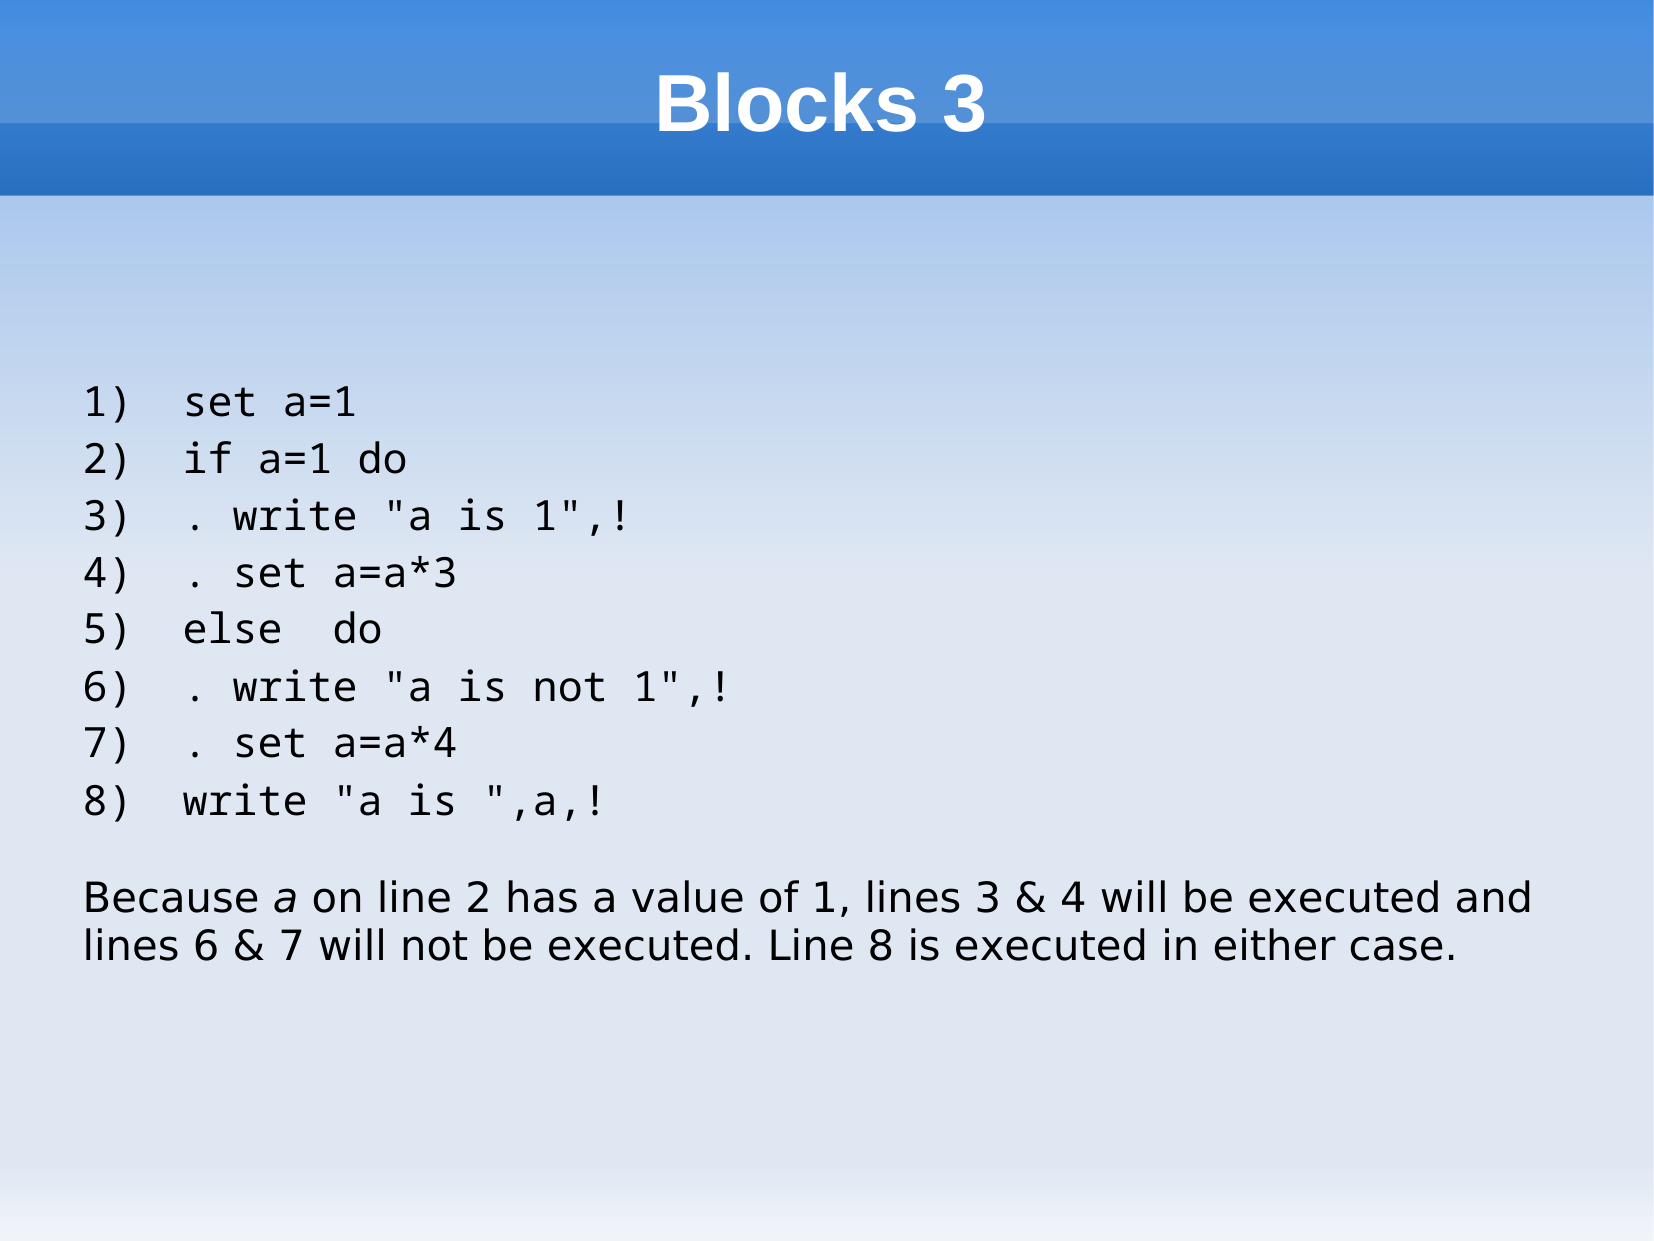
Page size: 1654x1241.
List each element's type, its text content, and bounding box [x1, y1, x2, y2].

subtitle set a=1 if a=1 do . write "a is 1",! . set a=a*3 else do . write "a is not 1",! . set a=a*4 write "a is ",a,! Because a on line 2 has a value of 1, lines 3 & 4 will be executed and lines 6 & 7 will not be executed. Line 8 is executed in either case. [82, 290, 1571, 1109]
picture [0, 0, 1654, 1241]
title Blocks 3 [76, 0, 1565, 208]
